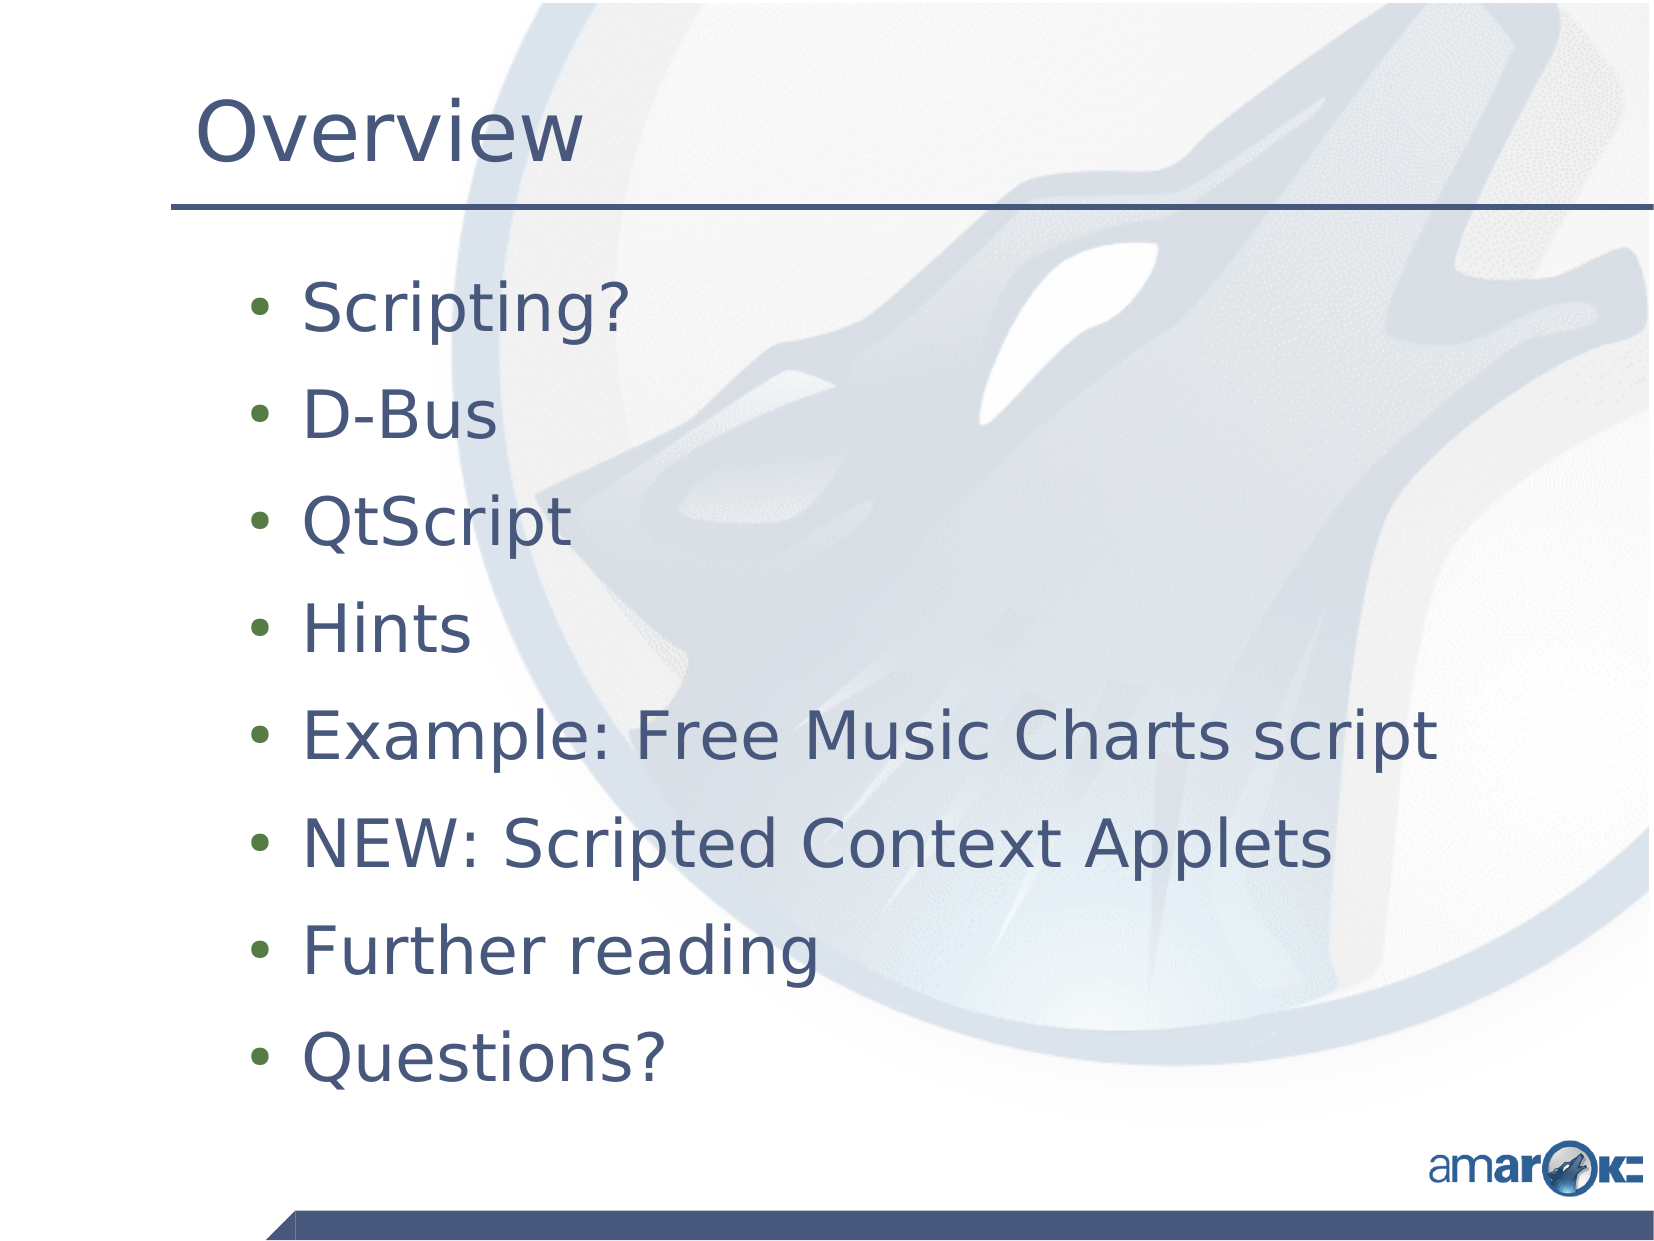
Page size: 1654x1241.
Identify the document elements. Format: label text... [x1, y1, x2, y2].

title Overview [194, 29, 1530, 237]
picture [1417, 1127, 1652, 1210]
list Scripting? D-Bus QtScript Hints Example: Free Music Charts script NEW: Scripted Context Applets Further reading Questions? [212, 269, 1530, 1098]
